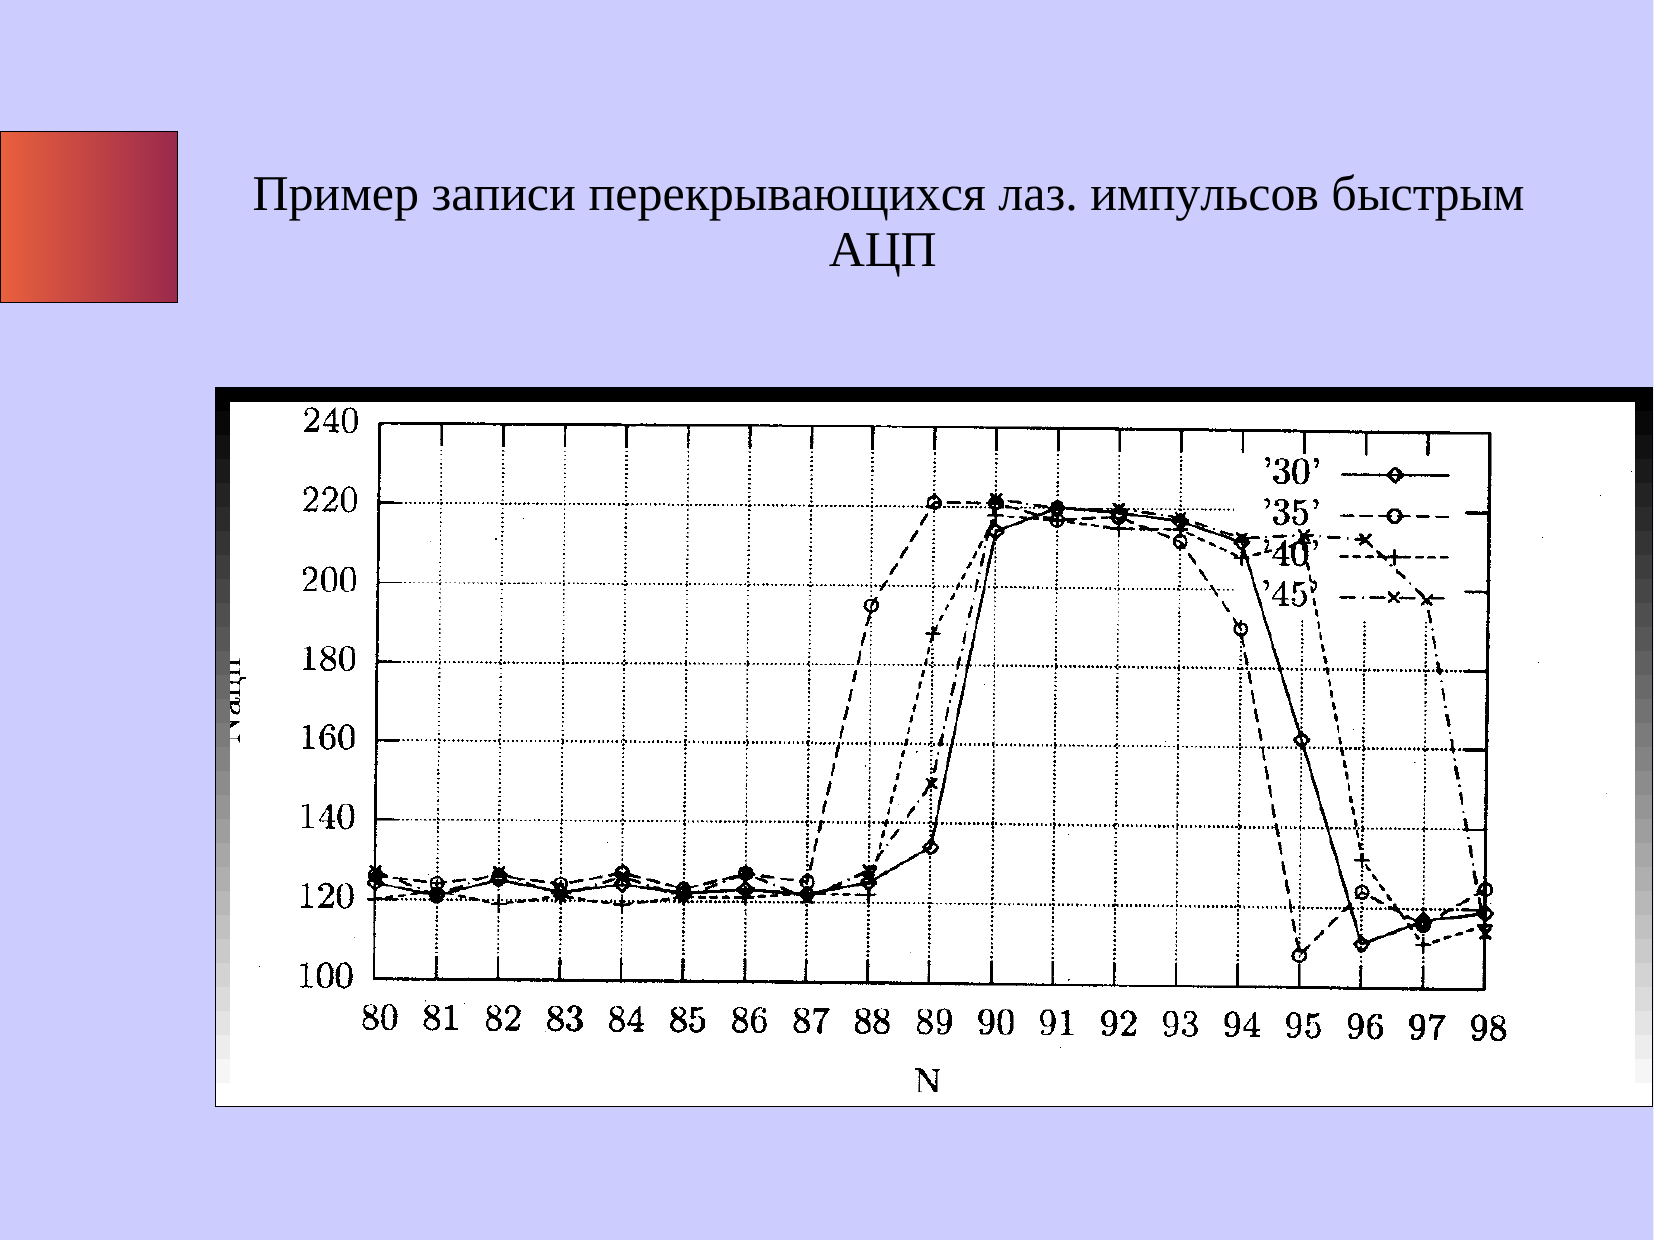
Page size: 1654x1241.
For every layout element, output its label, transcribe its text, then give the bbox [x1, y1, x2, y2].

title Пример записи перекрывающихся лаз. импульсов быстрым АЦП [231, 112, 1547, 331]
picture [230, 402, 1635, 1092]
